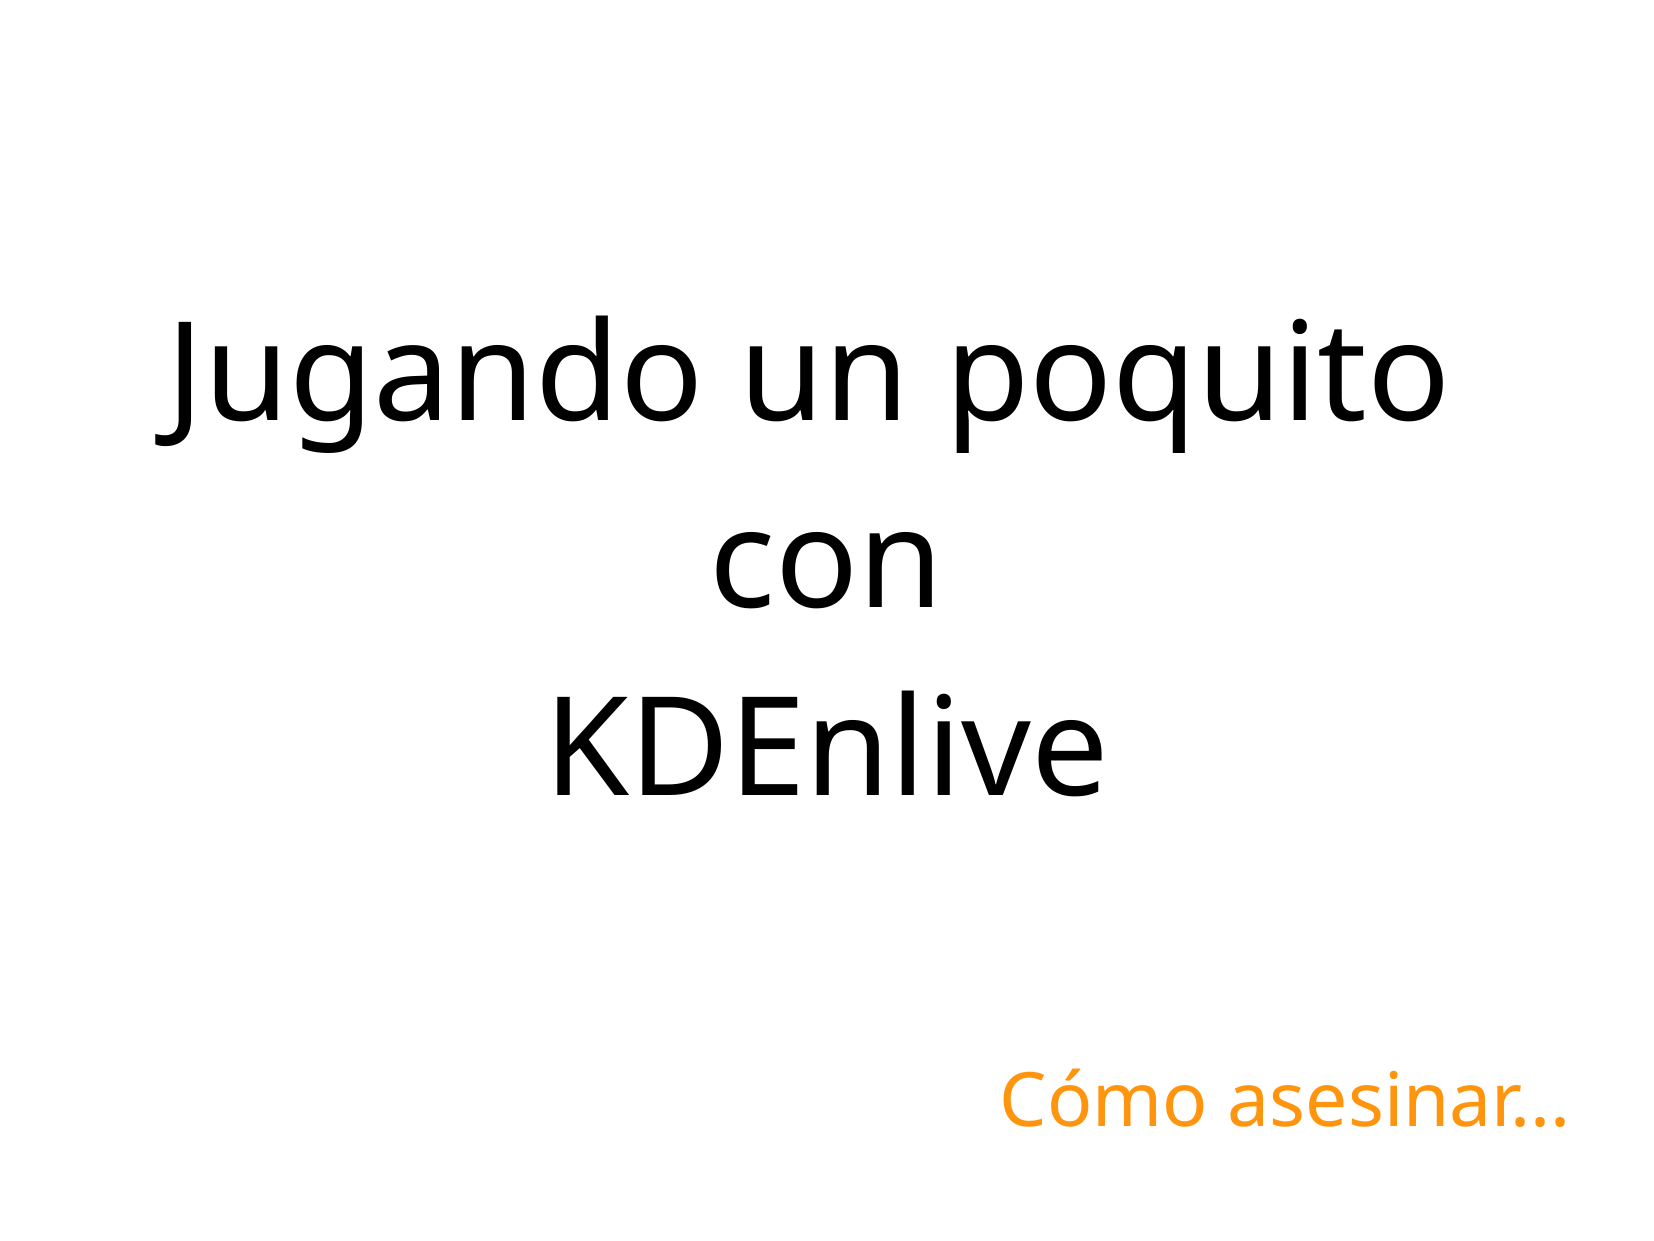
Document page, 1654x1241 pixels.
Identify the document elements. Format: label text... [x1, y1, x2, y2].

title Jugando un poquito con KDEnlive [82, 283, 1571, 827]
title Cómo asesinar... [82, 994, 1571, 1202]
